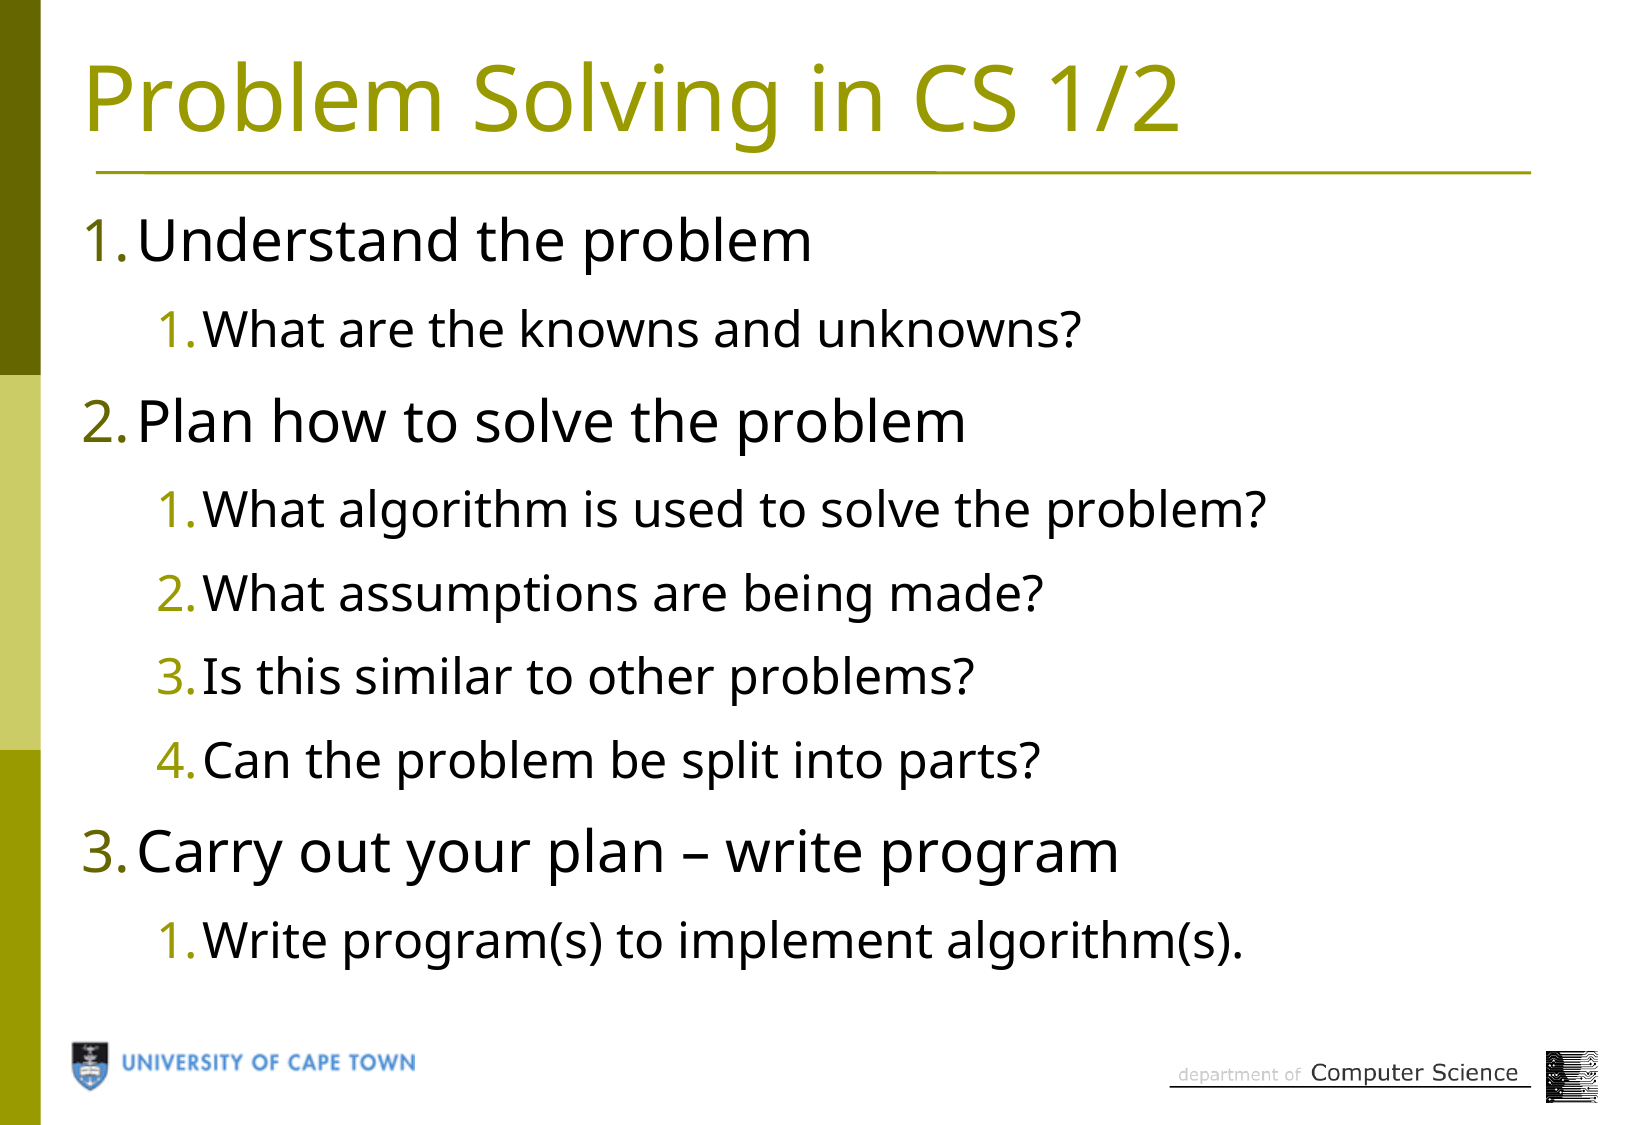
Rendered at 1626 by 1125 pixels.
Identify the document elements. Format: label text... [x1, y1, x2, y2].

list Understand the problem What are the knowns and unknowns? Plan how to solve the problem What algorithm is used to solve the problem? What assumptions are being made? Is this similar to other problems? Can the problem be split into parts? Carry out your plan – write program Write program(s) to implement algorithm(s). [81, 196, 1543, 991]
picture [61, 1024, 415, 1103]
title Problem Solving in CS 1/2 [81, 29, 1543, 172]
picture [1169, 1043, 1532, 1091]
picture [1546, 1051, 1598, 1103]
